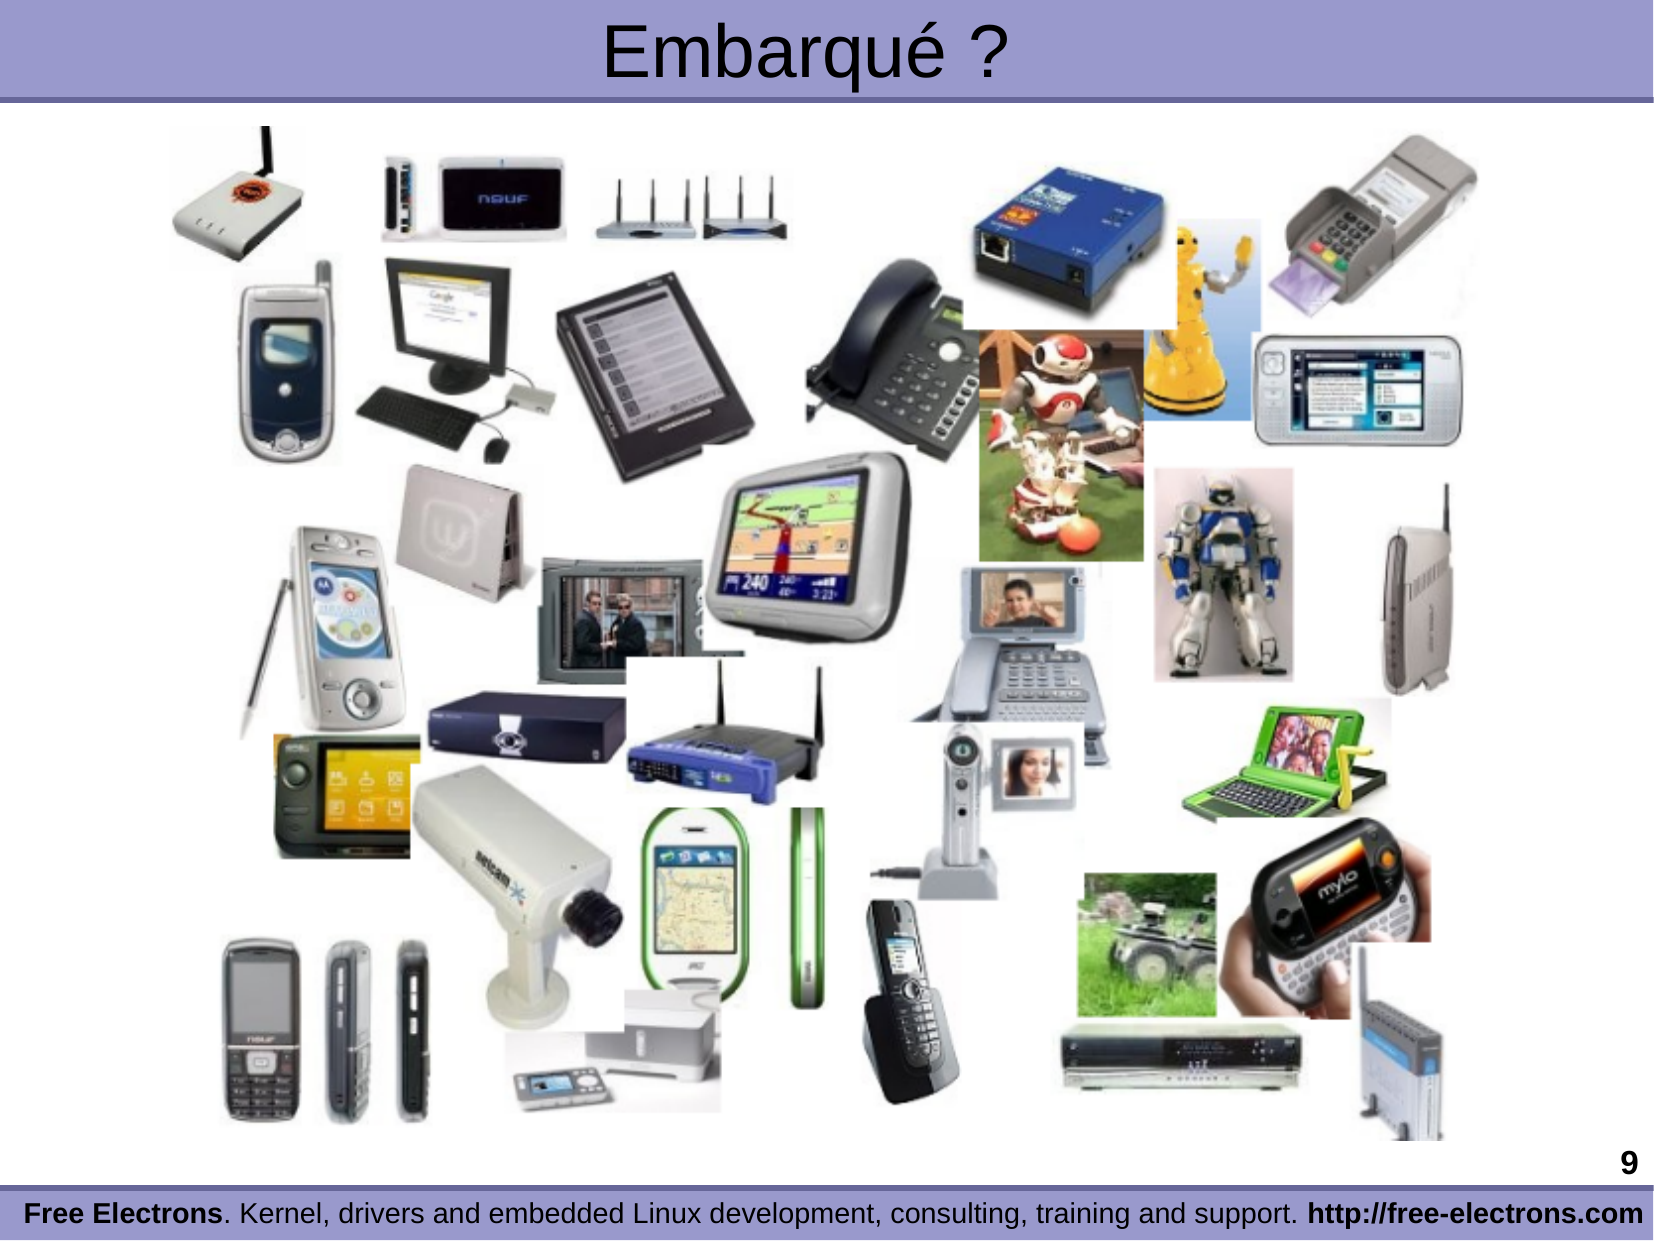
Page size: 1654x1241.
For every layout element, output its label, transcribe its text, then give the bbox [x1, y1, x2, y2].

title Embarqué ? [60, 4, 1551, 98]
picture [157, 126, 1515, 1142]
